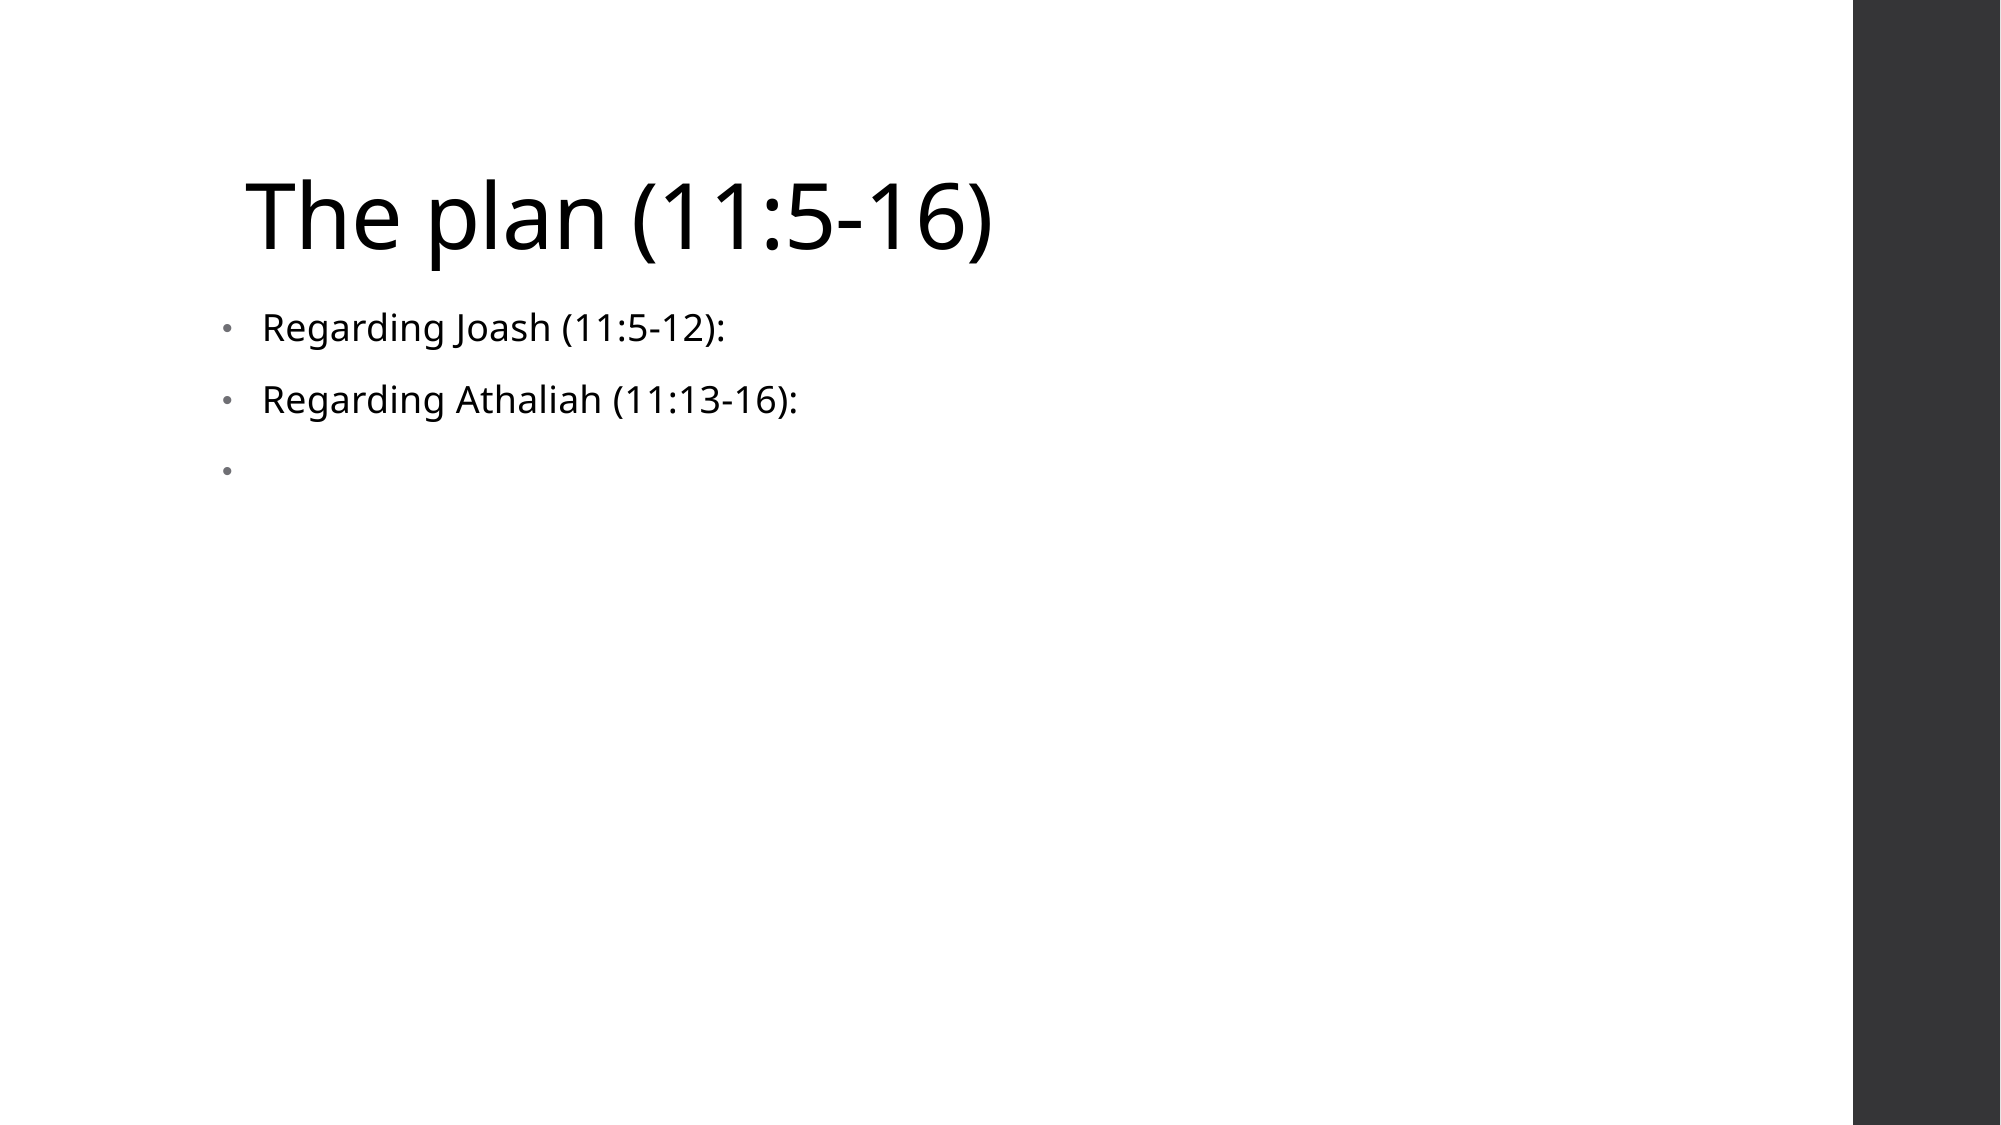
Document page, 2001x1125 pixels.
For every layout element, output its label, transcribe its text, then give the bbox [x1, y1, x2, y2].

title The plan (11:5-16) [206, 60, 1797, 278]
list Regarding Joash (11:5-12): Regarding Athaliah (11:13-16): [206, 299, 1617, 1014]
